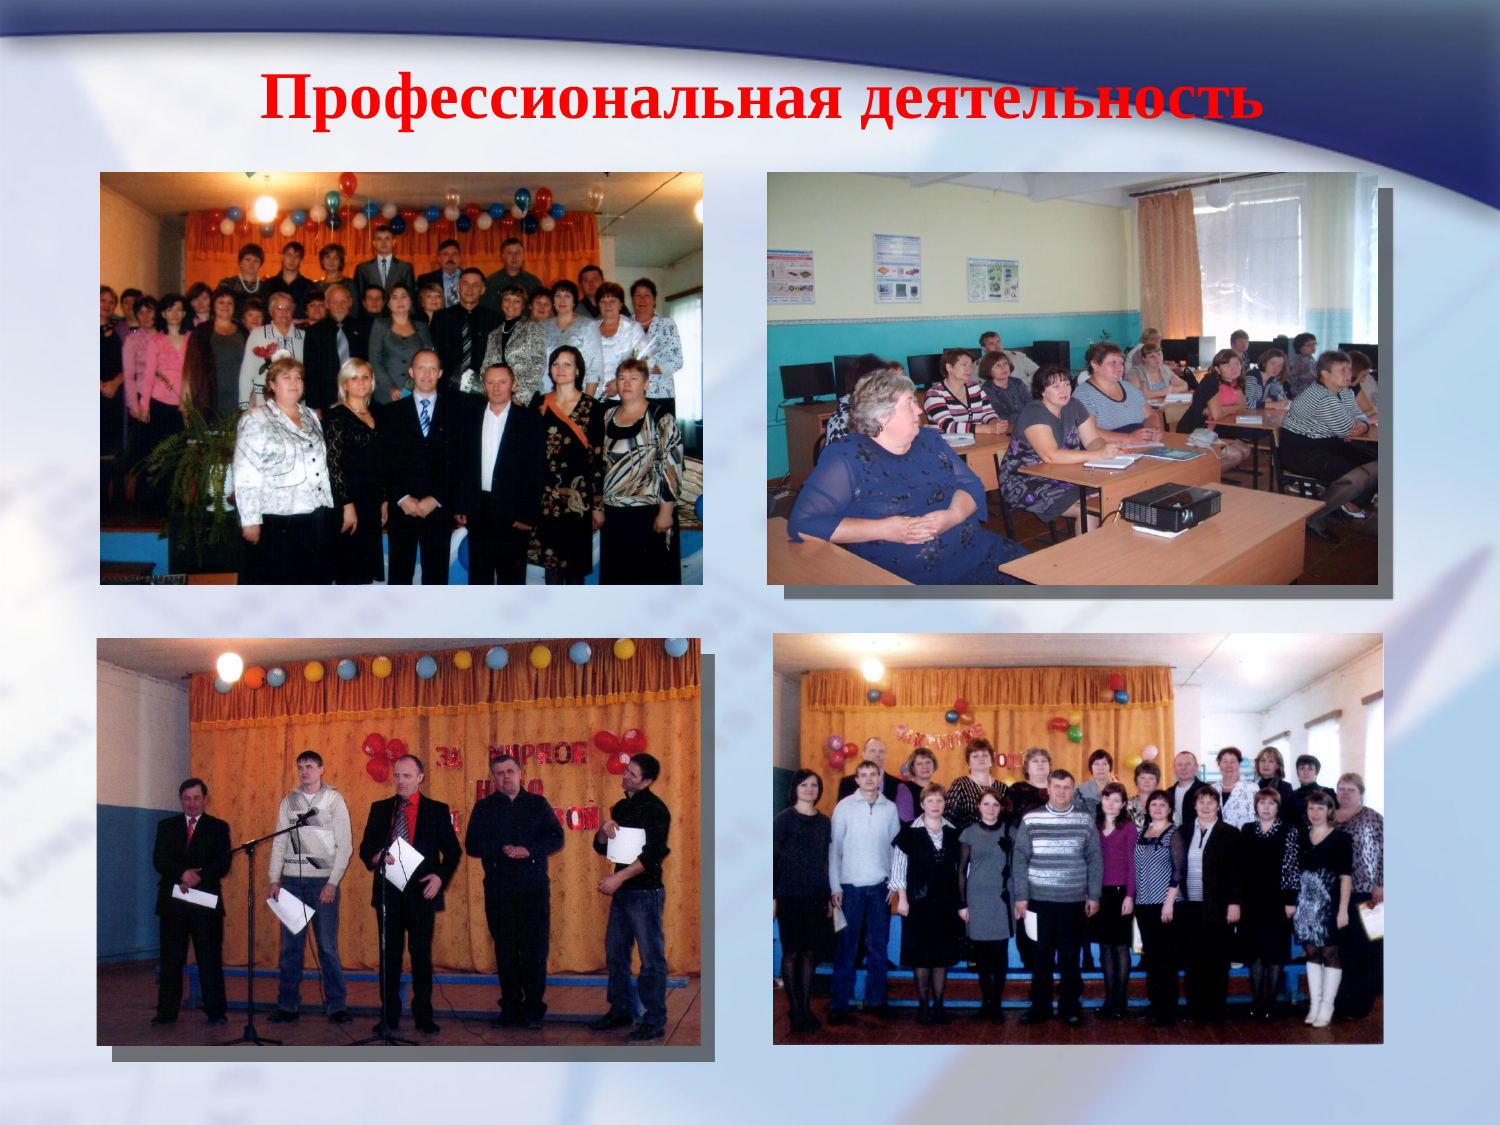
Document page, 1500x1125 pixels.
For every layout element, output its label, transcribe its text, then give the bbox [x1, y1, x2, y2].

title [95, 90, 1371, 278]
picture [96, 638, 701, 1046]
text_box Профессиональная деятельность [246, 44, 1281, 140]
picture [100, 172, 703, 585]
picture [767, 172, 1378, 585]
picture [773, 633, 1384, 1046]
